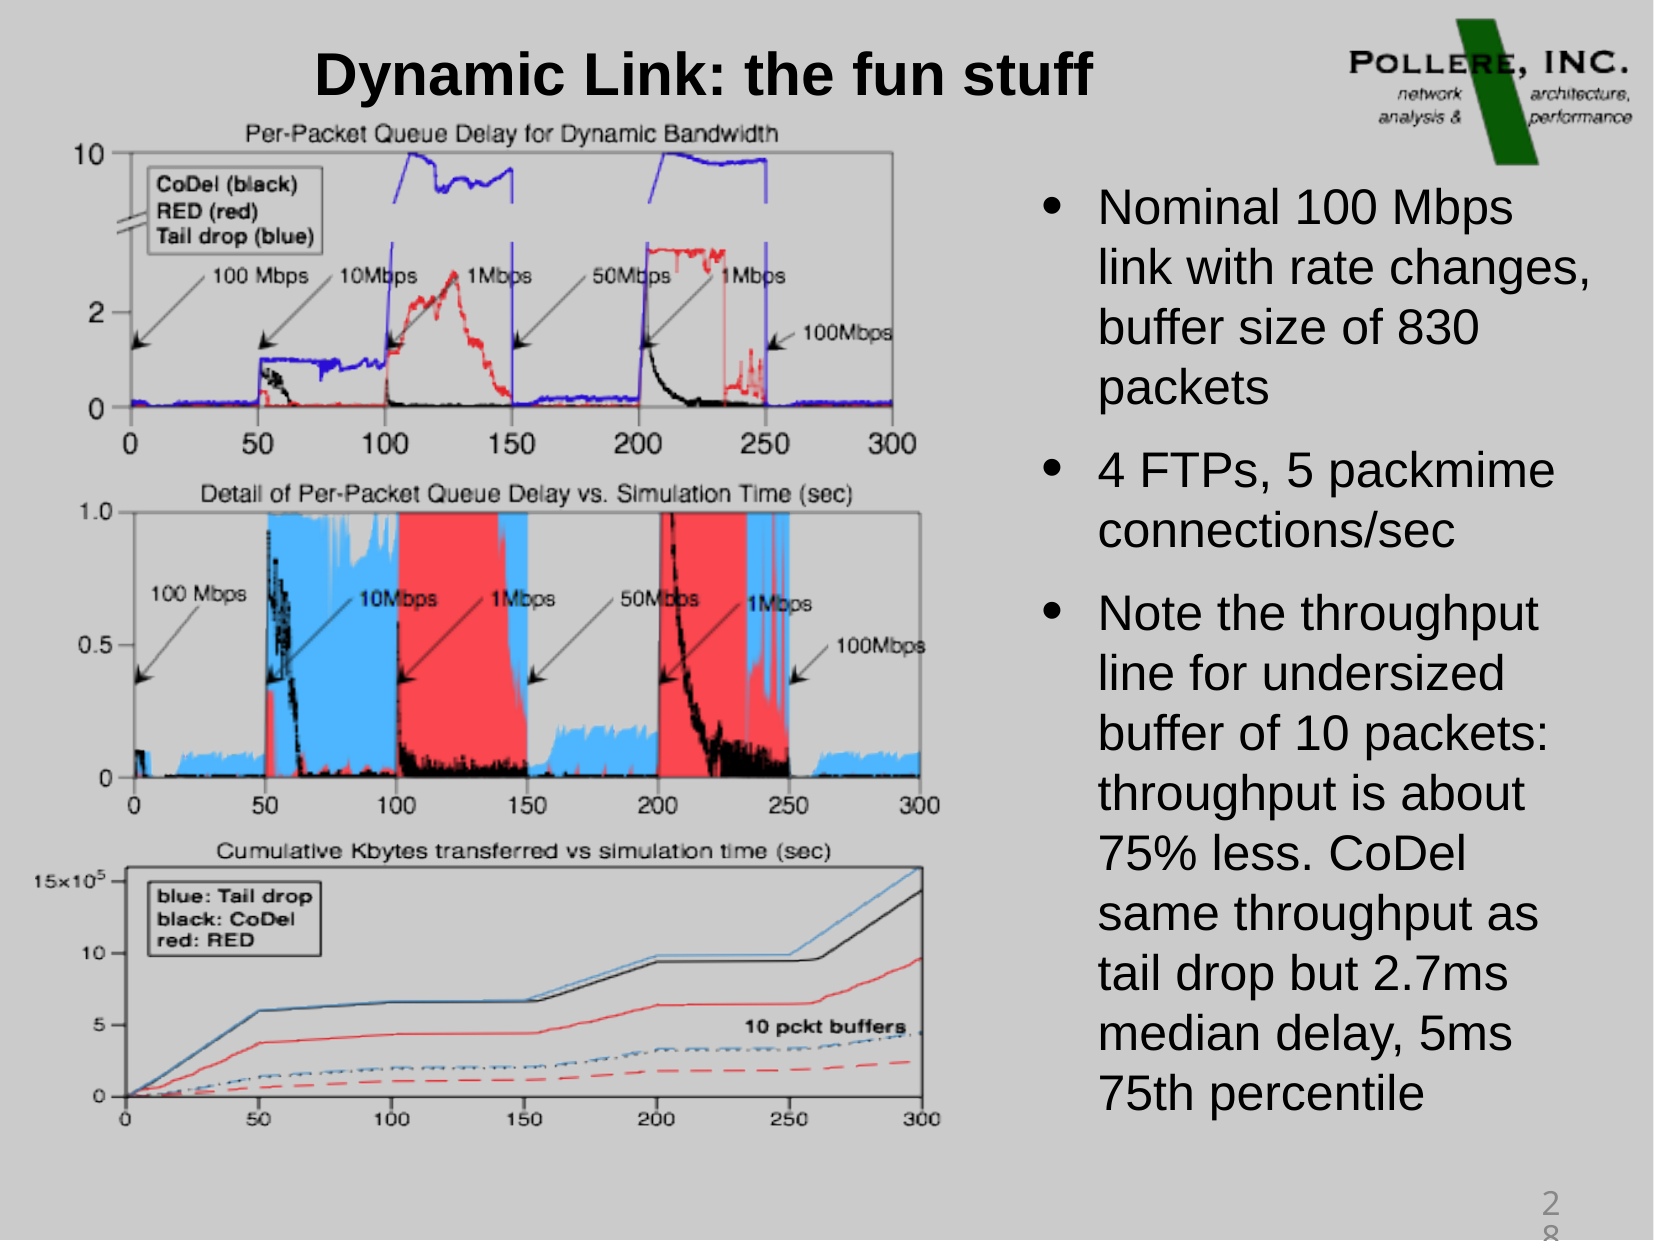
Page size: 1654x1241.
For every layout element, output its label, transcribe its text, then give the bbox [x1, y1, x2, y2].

list Nominal 100 Mbps link with rate changes, buffer size of 830 packets 4 FTPs, 5 packmime connections/sec Note the throughput line for undersized buffer of 10 packets: throughput is about 75% less. CoDel same throughput as tail drop but 2.7ms median delay, 5ms 75th percentile [1035, 168, 1604, 1241]
picture [43, 116, 932, 472]
picture [35, 836, 953, 1139]
title Dynamic Link: the fun stuff [74, 18, 1336, 124]
picture [64, 476, 953, 832]
picture [1329, 14, 1651, 169]
